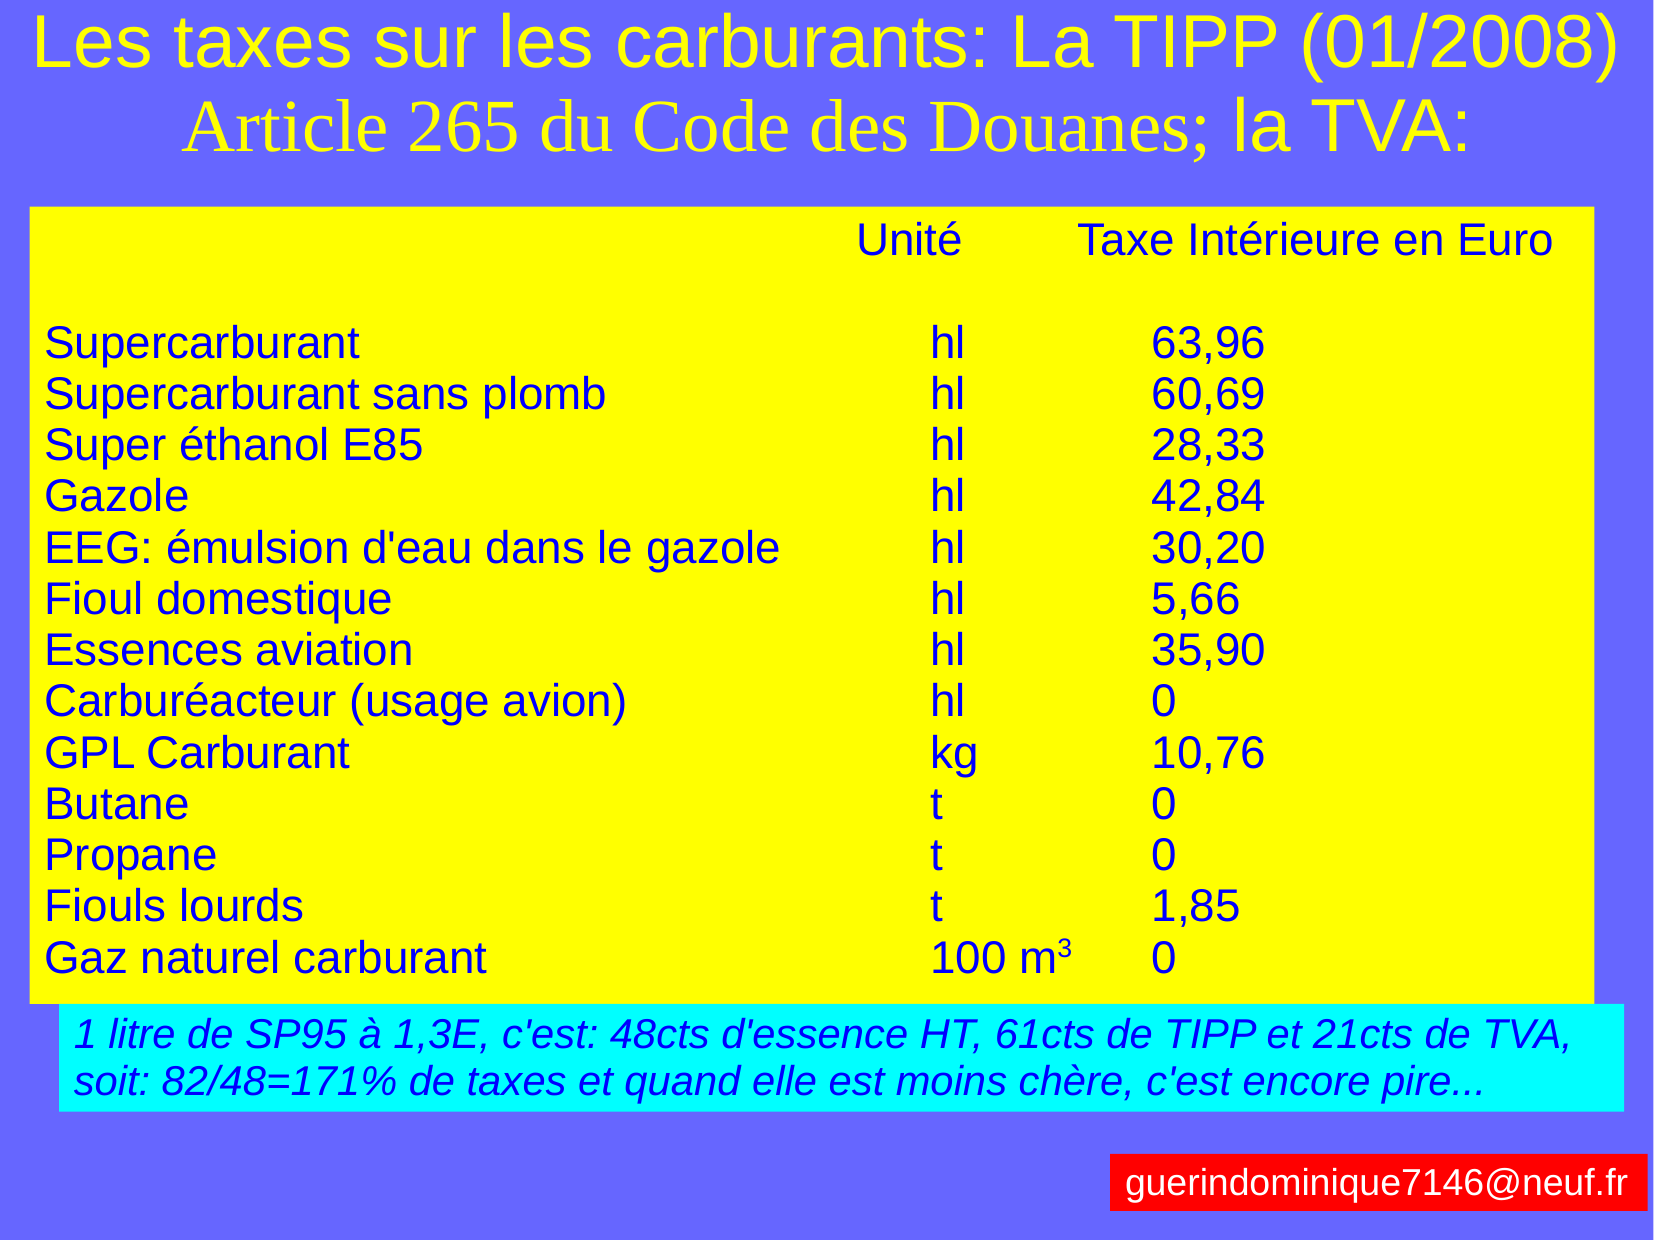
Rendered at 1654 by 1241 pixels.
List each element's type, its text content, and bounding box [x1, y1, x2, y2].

title Les taxes sur les carburants: La TIPP (01/2008) Article 265 du Code des Douanes; la TVA: [29, 0, 1625, 168]
text_box 1 litre de SP95 à 1,3E, c'est: 48cts d'essence HT, 61cts de TIPP et 21cts de TVA, soit: 82/48=171% de taxes et quand elle est moins chère, c'est encore pire... [59, 1003, 1625, 1112]
text_box guerindominique7146@neuf.fr [1110, 1153, 1648, 1211]
text_box Unité Taxe Intérieure en Euro Supercarburant hl 63,96 Supercarburant sans plomb hl 60,69 Super éthanol E85 hl 28,33 Gazole hl 42,84 EEG: émulsion d'eau dans le gazole hl 30,20 Fioul domestique hl 5,66 Essences aviation hl 35,90 Carburéacteur (usage avion) hl 0 GPL Carburant kg 10,76 Butane t 0 Propane t 0 Fiouls lourds t 1,85 Gaz naturel carburant 100 m3 0 [29, 206, 1595, 1004]
